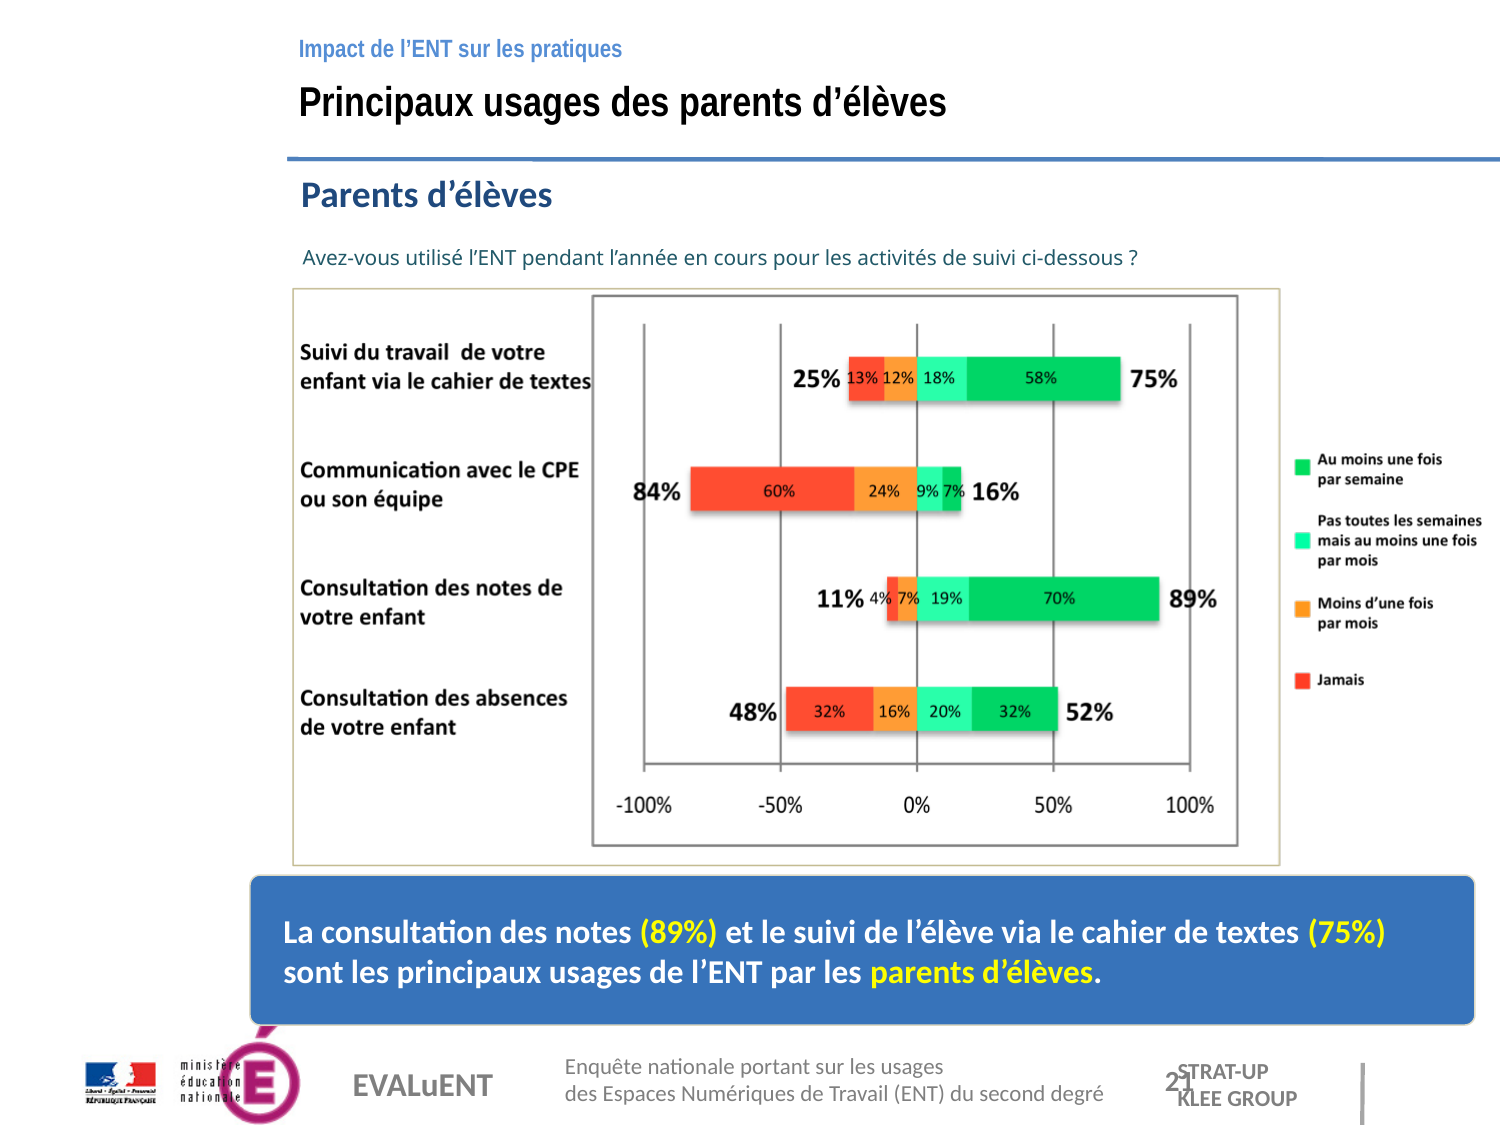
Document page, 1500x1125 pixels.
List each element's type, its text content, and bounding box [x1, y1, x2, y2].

text_box La consultation des notes (89%) et le suivi de l’élève via le cahier de textes (75%) sont les principaux usages de l’ENT par les parents d’élèves. [249, 875, 1475, 1026]
picture [287, 287, 1500, 867]
text_box Parents d’élèves [286, 162, 571, 224]
text_box Avez-vous utilisé l’ENT pendant l’année en cours pour les activités de suivi ci-dessous ? [287, 237, 1500, 278]
text_box Impact de l’ENT sur les pratiques Principaux usages des parents d’élèves [284, 25, 1500, 100]
text_box [1074, 1050, 1426, 1110]
